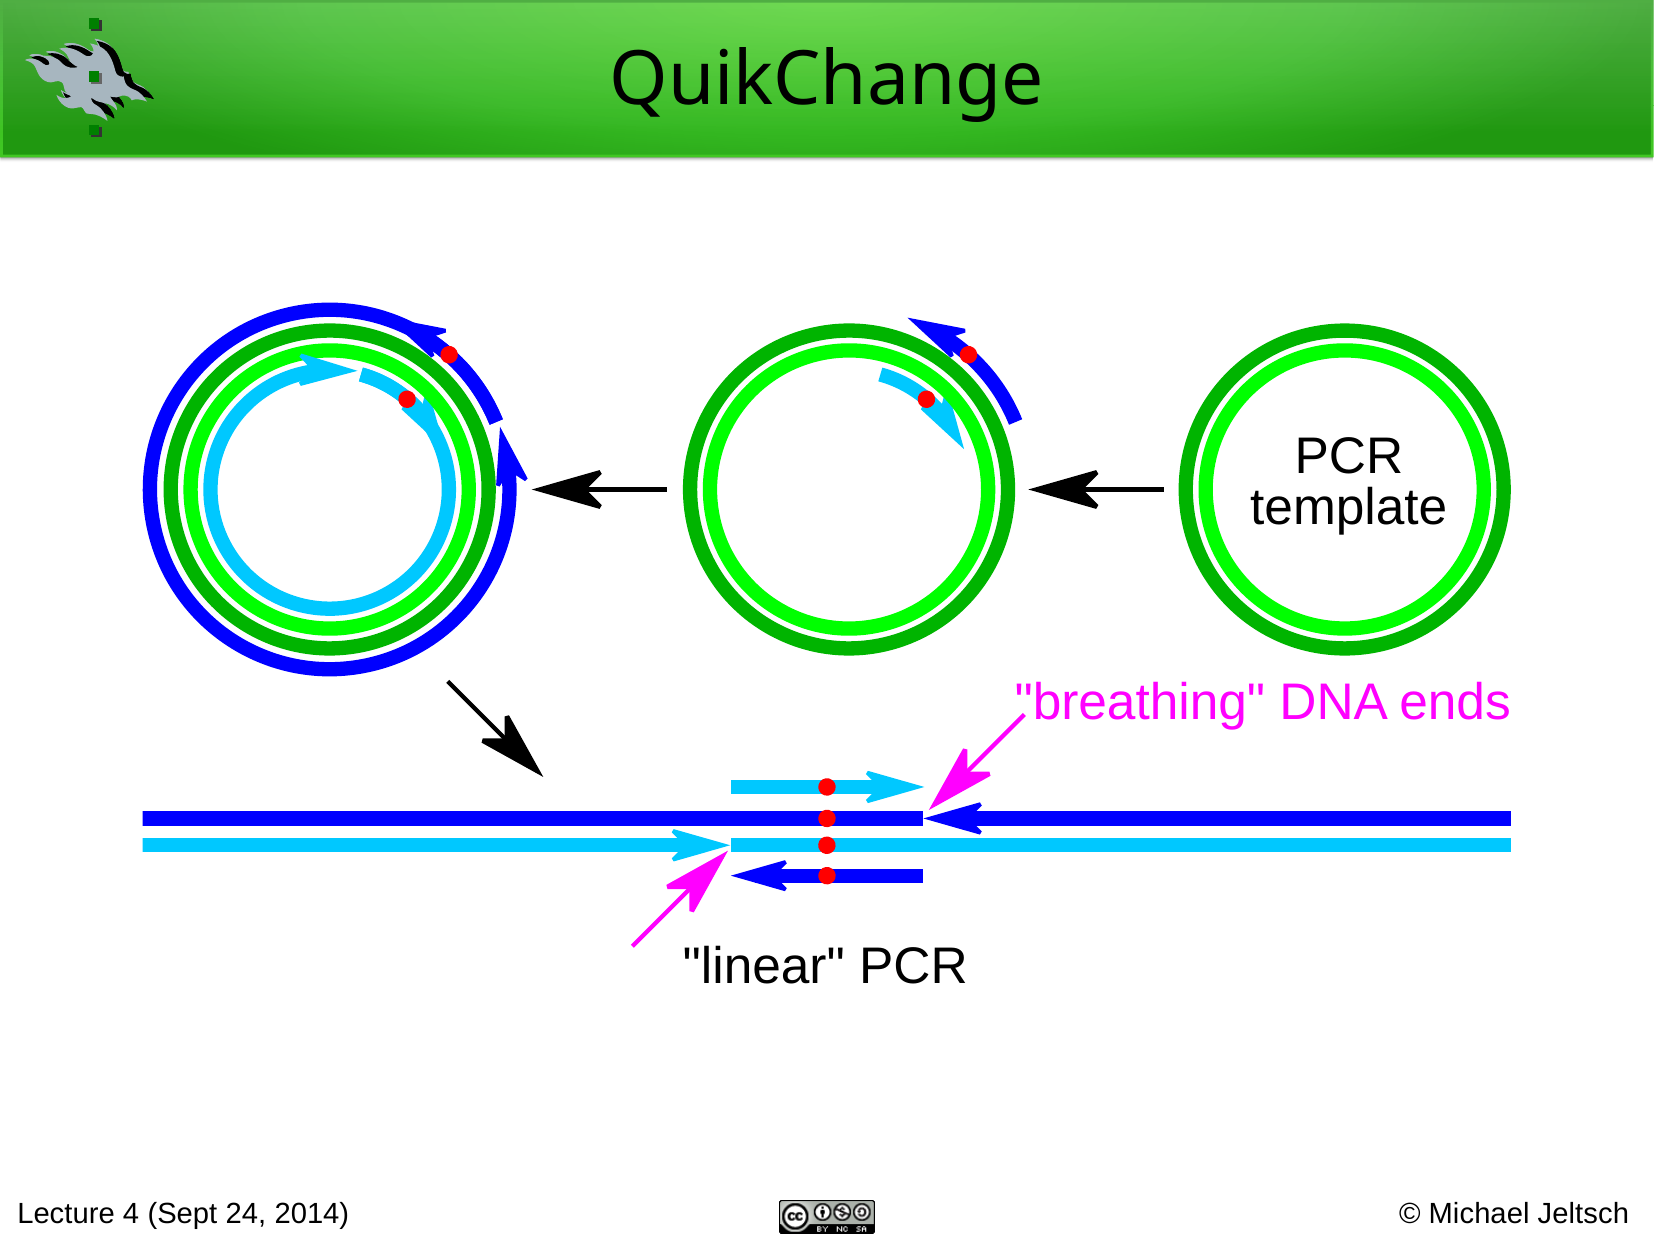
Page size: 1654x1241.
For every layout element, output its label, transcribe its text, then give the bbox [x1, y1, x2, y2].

picture [779, 1200, 875, 1234]
title QuikChange [528, 30, 1125, 121]
picture [142, 300, 1511, 1075]
